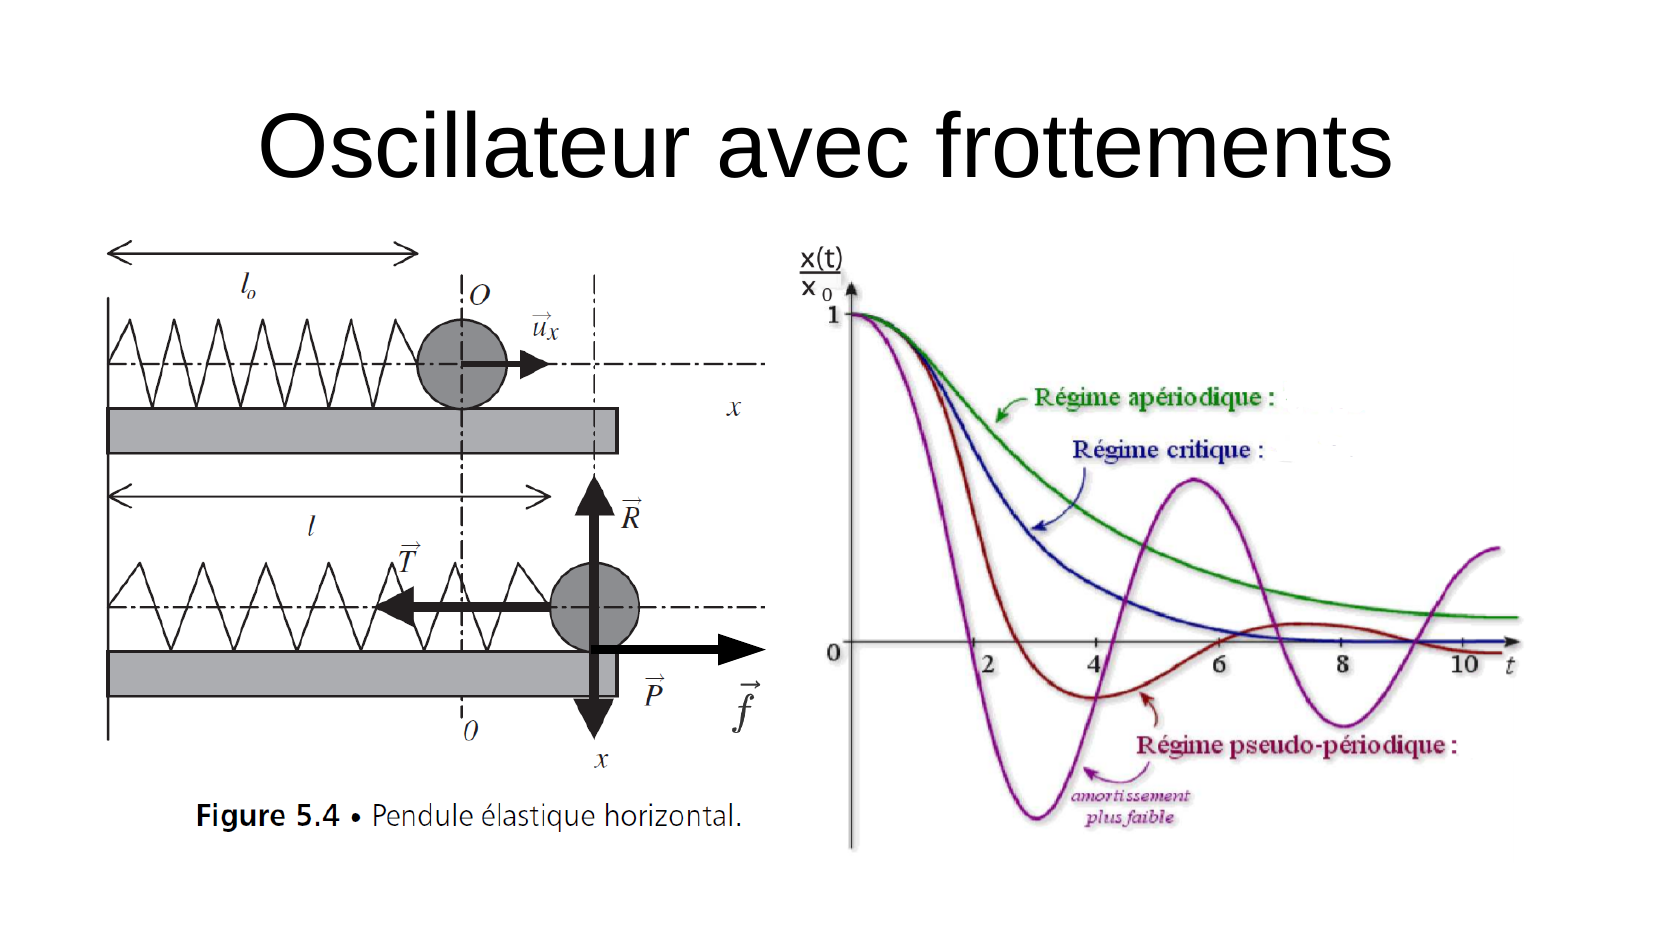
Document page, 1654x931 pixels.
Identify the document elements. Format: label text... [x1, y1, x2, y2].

picture [59, 212, 1619, 874]
title Oscillateur avec frottements [82, 42, 1571, 236]
